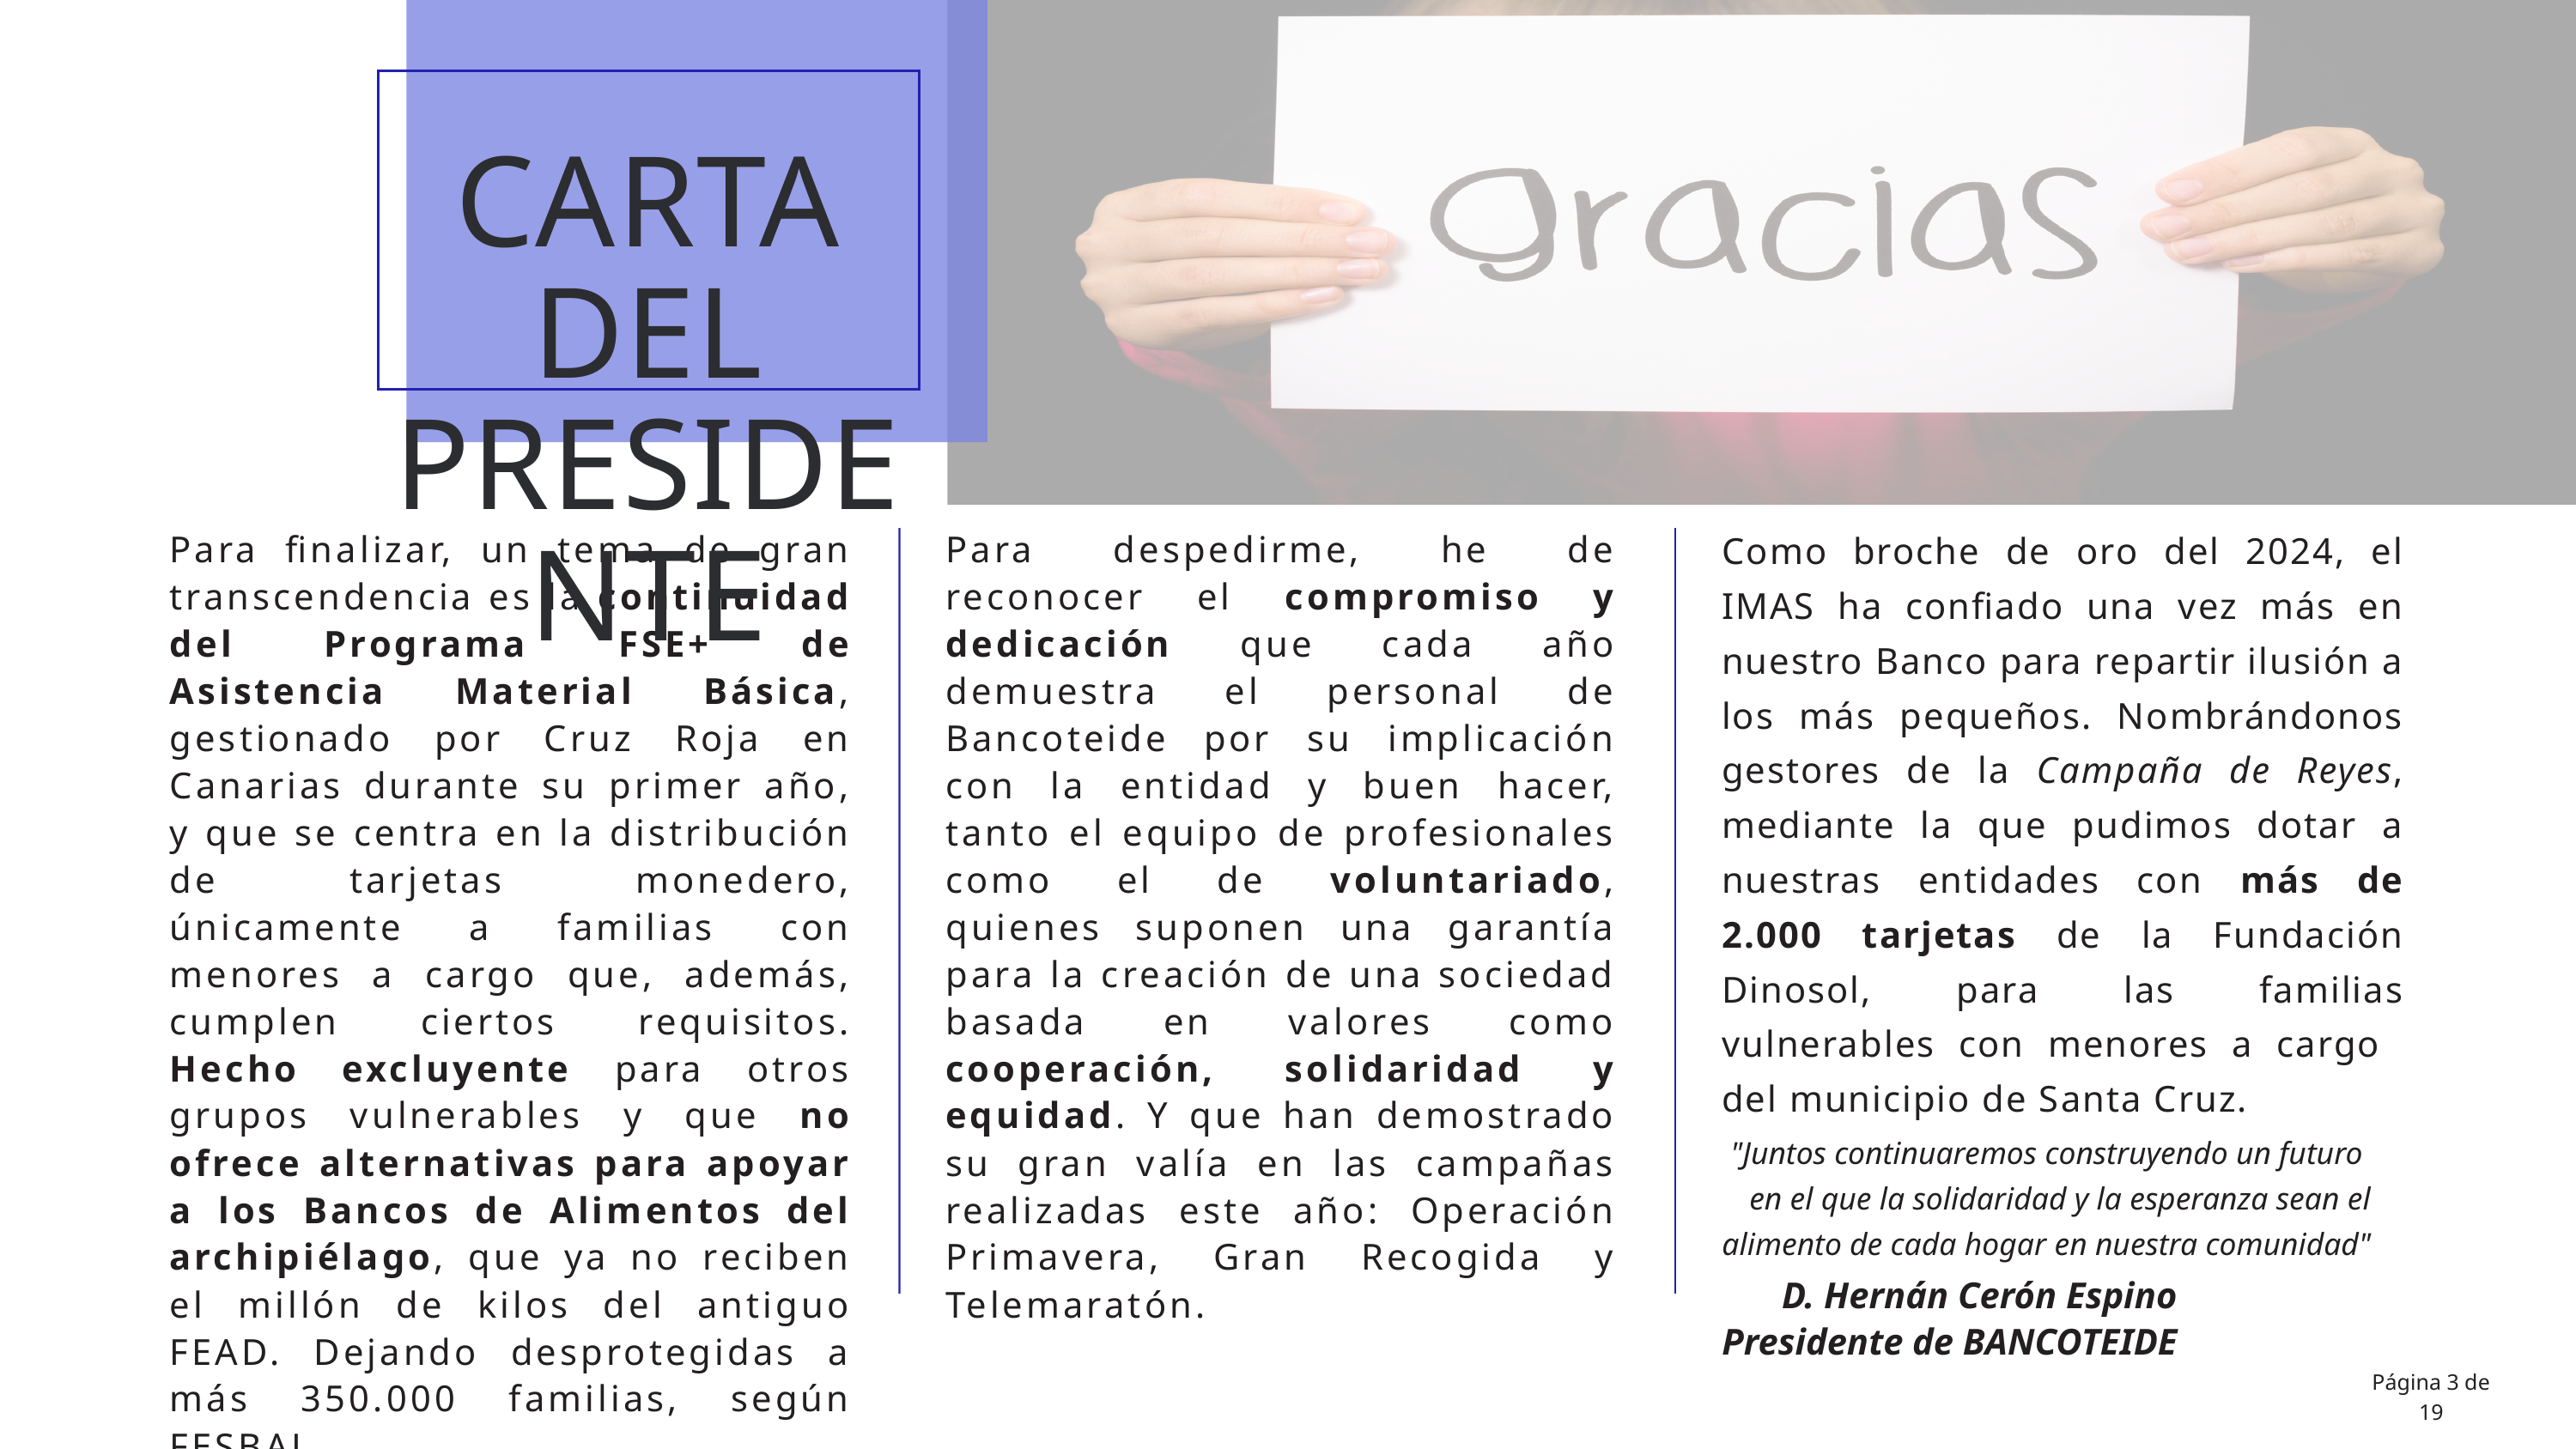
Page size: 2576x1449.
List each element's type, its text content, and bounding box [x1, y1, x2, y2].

text_box Para despedirme, he de reconocer el compromiso y dedicación que cada año demuestra el personal de Bancoteide por su implicación con la entidad y buen hacer, tanto el equipo de profesionales como el de voluntariado, quienes suponen una garantía para la creación de una sociedad basada en valores como cooperación, solidaridad y equidad. Y que han demostrado su gran valía en las campañas realizadas este año: Operación Primavera, Gran Recogida y Telemaratón. [945, 522, 1629, 1228]
text_box Para finalizar, un tema de gran transcendencia es la continuidad del Programa FSE+ de Asistencia Material Básica, gestionado por Cruz Roja en Canarias durante su primer año, y que se centra en la distribución de tarjetas monedero, únicamente a familias con menores a cargo que, además, cumplen ciertos requisitos. Hecho excluyente para otros grupos vulnerables y que no ofrece alternativas para apoyar a los Bancos de Alimentos del archipiélago, que ya no reciben el millón de kilos del antiguo FEAD. Dejando desprotegidas a más 350.000 familias, según FESBAL. [169, 522, 854, 1369]
text_box [378, 0, 2576, 505]
text_box [417, 429, 452, 443]
text_box D. Hernán Cerón Espino Presidente de BANCOTEIDE [1722, 1269, 2405, 1362]
text_box [495, 429, 529, 443]
text_box [760, 429, 804, 443]
text_box CARTA DEL PRESIDENTE [378, 140, 920, 390]
text_box [1674, 527, 1677, 1294]
text_box Como broche de oro del 2024, el IMAS ha confiado una vez más en nuestro Banco para repartir ilusión a los más pequeños. Nombrándonos gestores de la Campaña de Reyes, mediante la que pudimos dotar a nuestras entidades con más de 2.000 tarjetas de la Fundación Dinosol, para las familias vulnerables con menores a cargo del municipio de Santa Cruz. [1722, 517, 2405, 1053]
text_box Página 3 de 19 [2360, 1364, 2502, 1394]
text_box "Juntos continuaremos construyendo un futuro en el que la solidaridad y la esperanza sean el alimento de cada hogar en nuestra comunidad" [1722, 1125, 2405, 1258]
